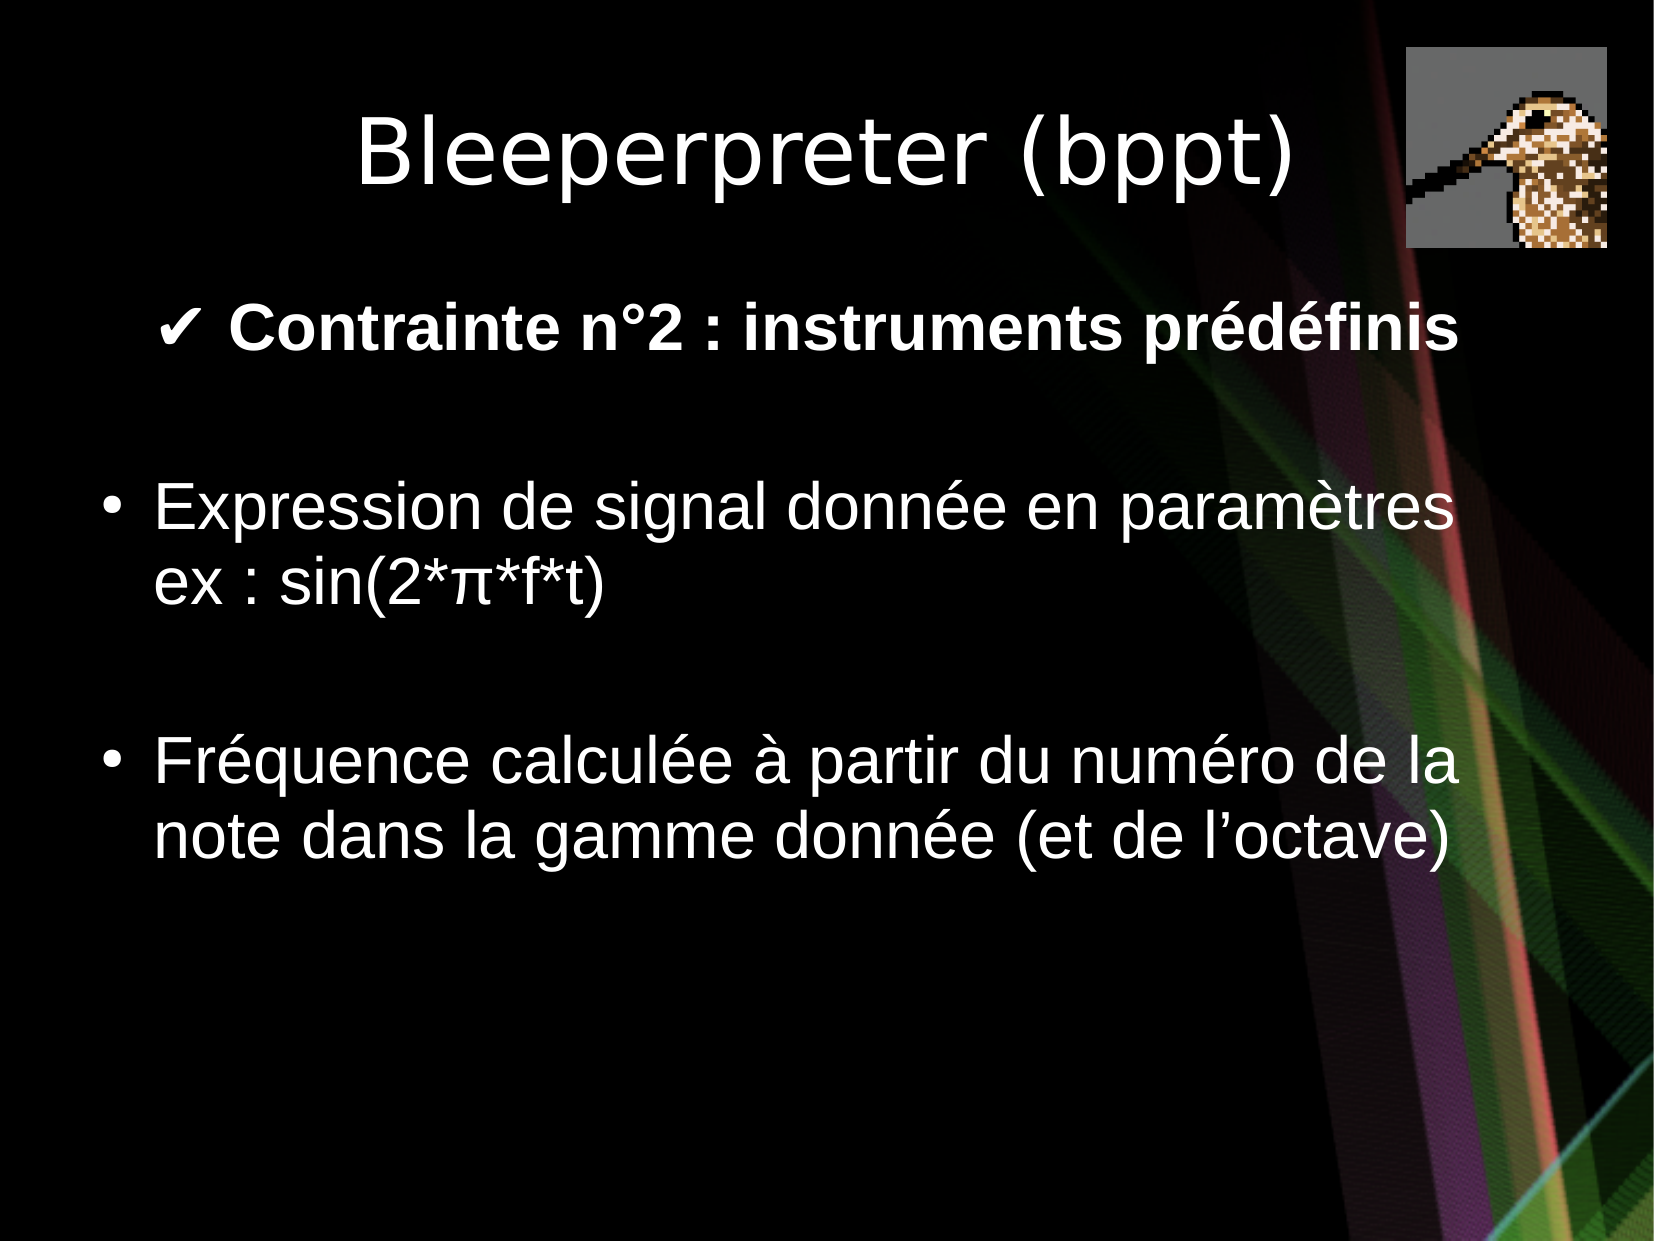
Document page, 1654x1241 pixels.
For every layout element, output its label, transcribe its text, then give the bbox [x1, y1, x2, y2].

title Bleeperpreter (bppt) [82, 49, 1571, 257]
picture [0, 0, 1654, 1241]
list ✔️ Contrainte n°2 : instruments prédéfinis Expression de signal donnée en paramètres ex : sin(2*π*f*t) Fréquence calculée à partir du numéro de la note dans la gamme donnée (et de l’octave) [82, 290, 1571, 1182]
